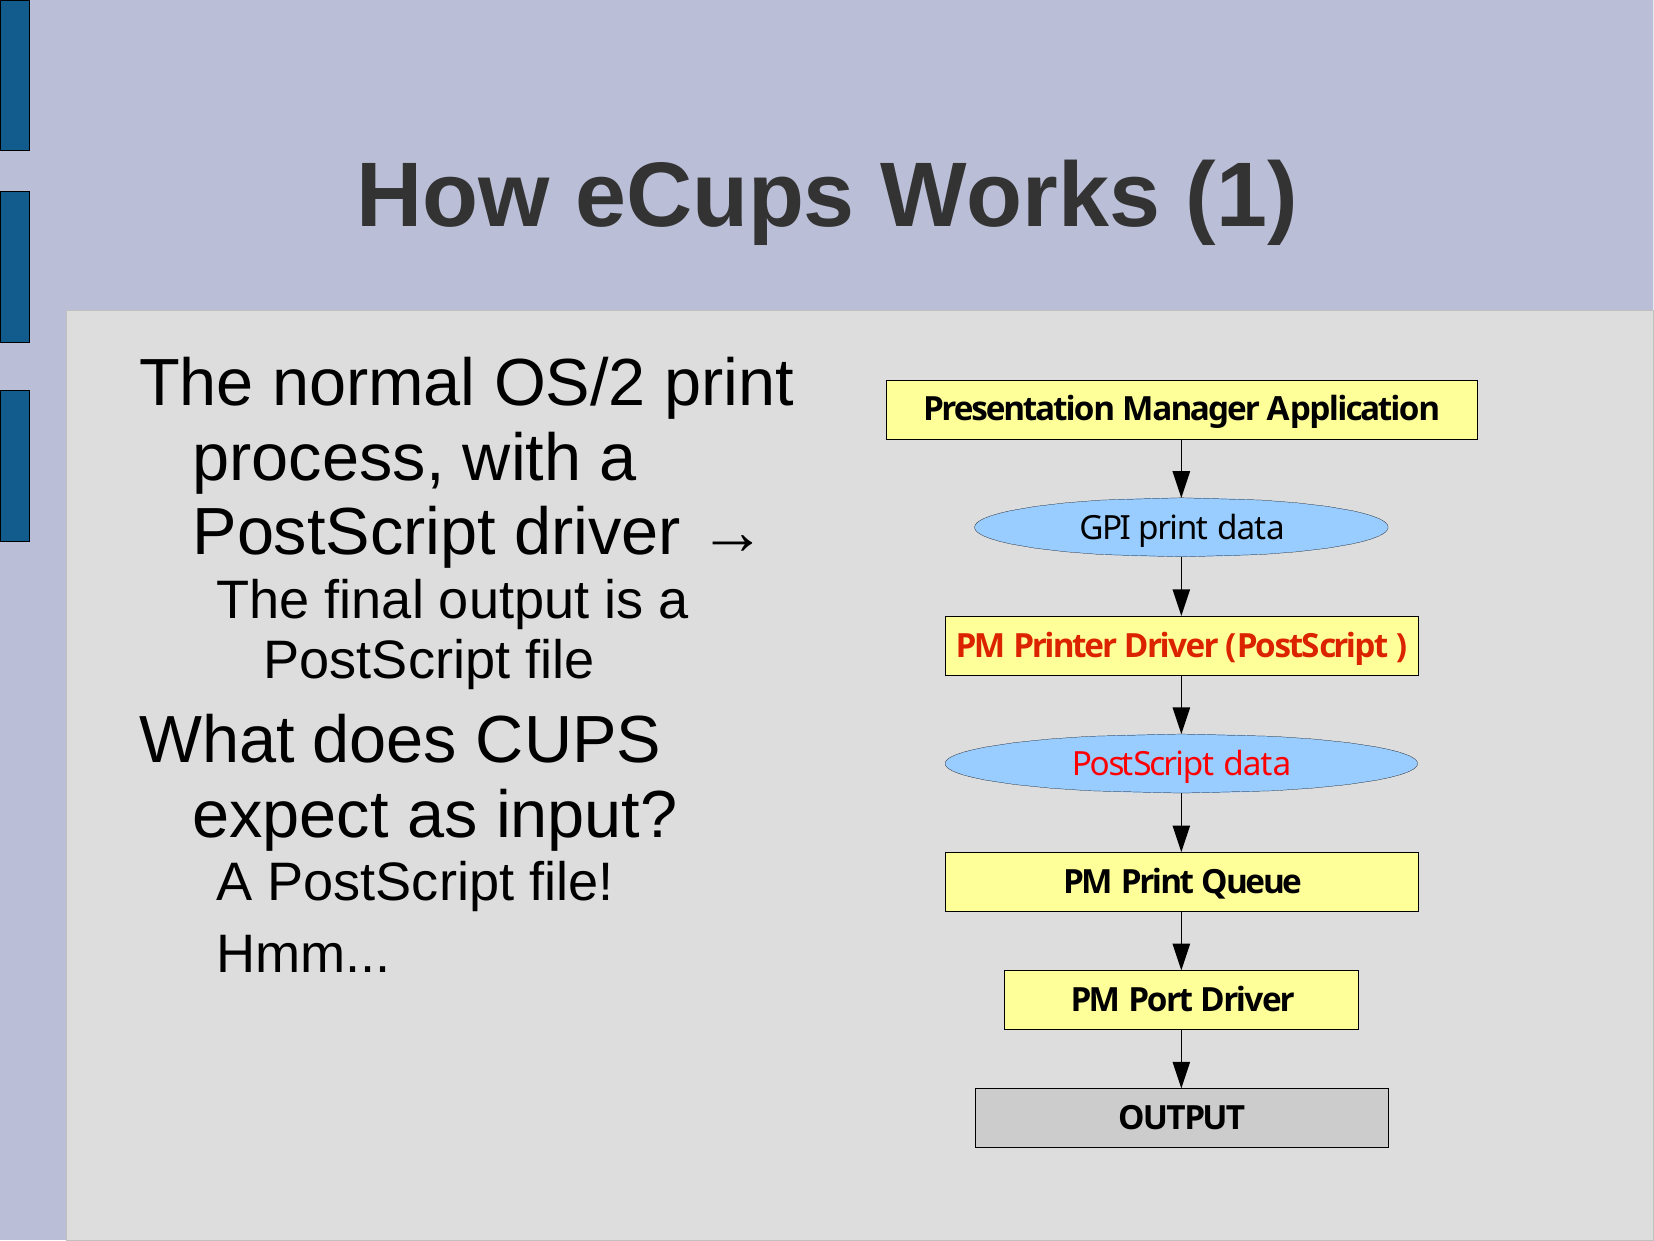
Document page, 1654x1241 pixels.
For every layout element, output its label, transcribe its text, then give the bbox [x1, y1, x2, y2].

chart [848, 306, 1556, 1184]
list The normal OS/2 print process, with a PostScript driver → The final output is a PostScript file What does CUPS expect as input? A PostScript file! Hmm... [121, 344, 811, 1127]
title How eCups Works (1) [121, 91, 1534, 299]
